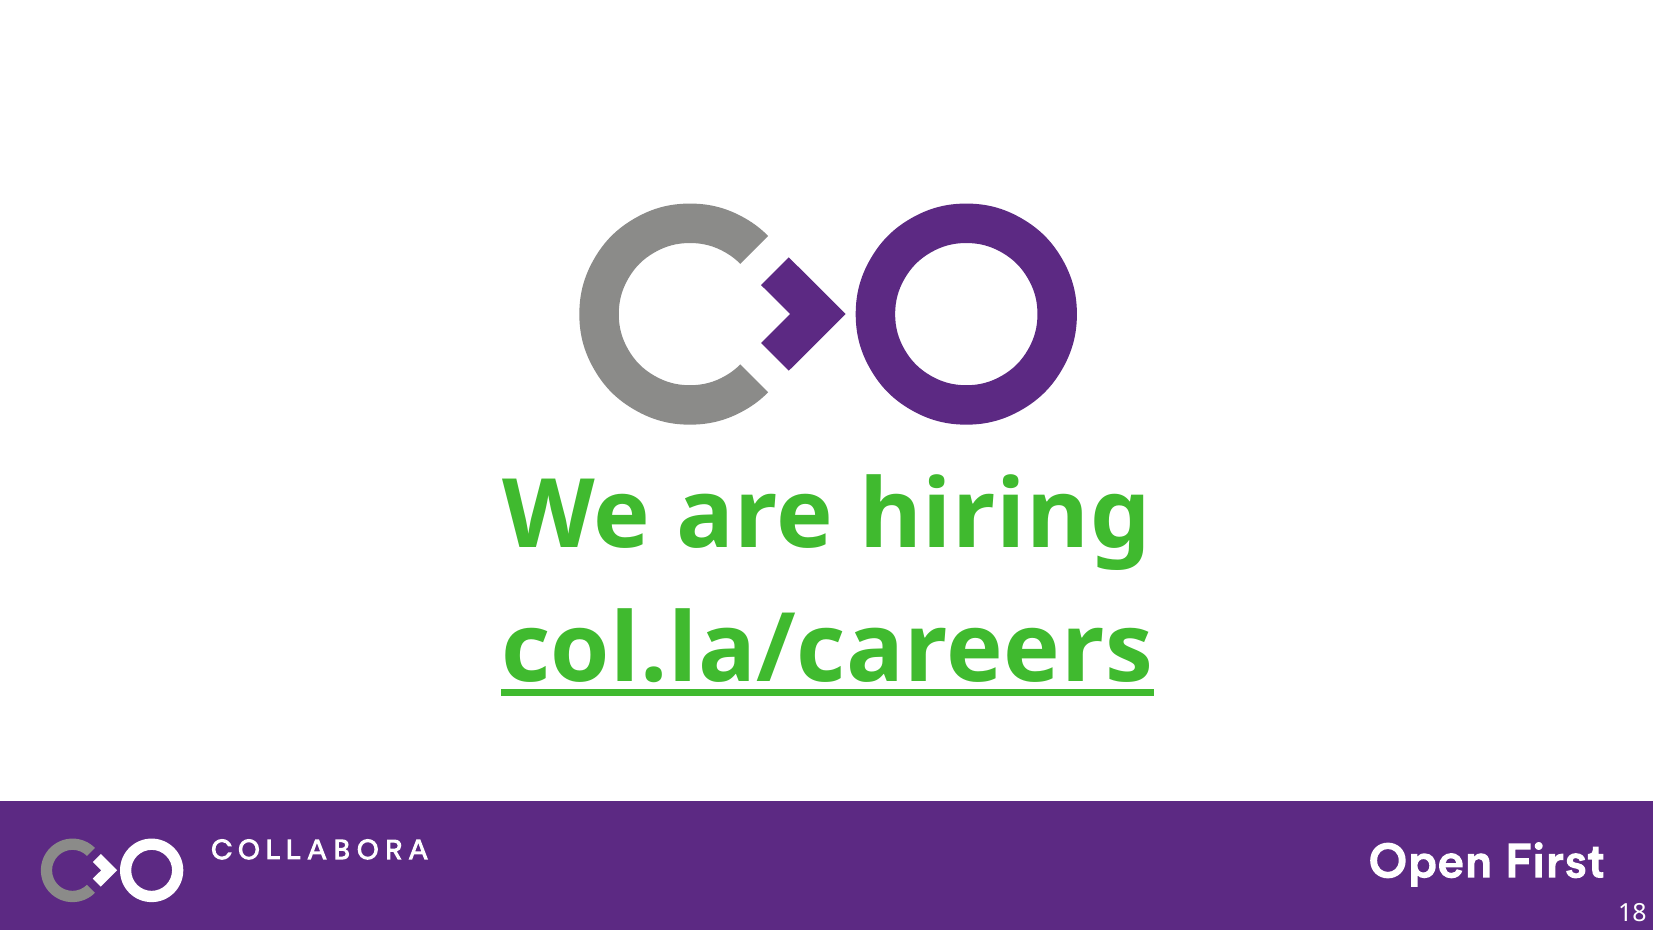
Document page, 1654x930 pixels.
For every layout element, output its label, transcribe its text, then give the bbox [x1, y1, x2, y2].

text_box [761, 257, 846, 371]
title We are hiring col.la/careers [41, 471, 1614, 717]
text_box [579, 203, 769, 425]
text_box [855, 203, 1077, 425]
